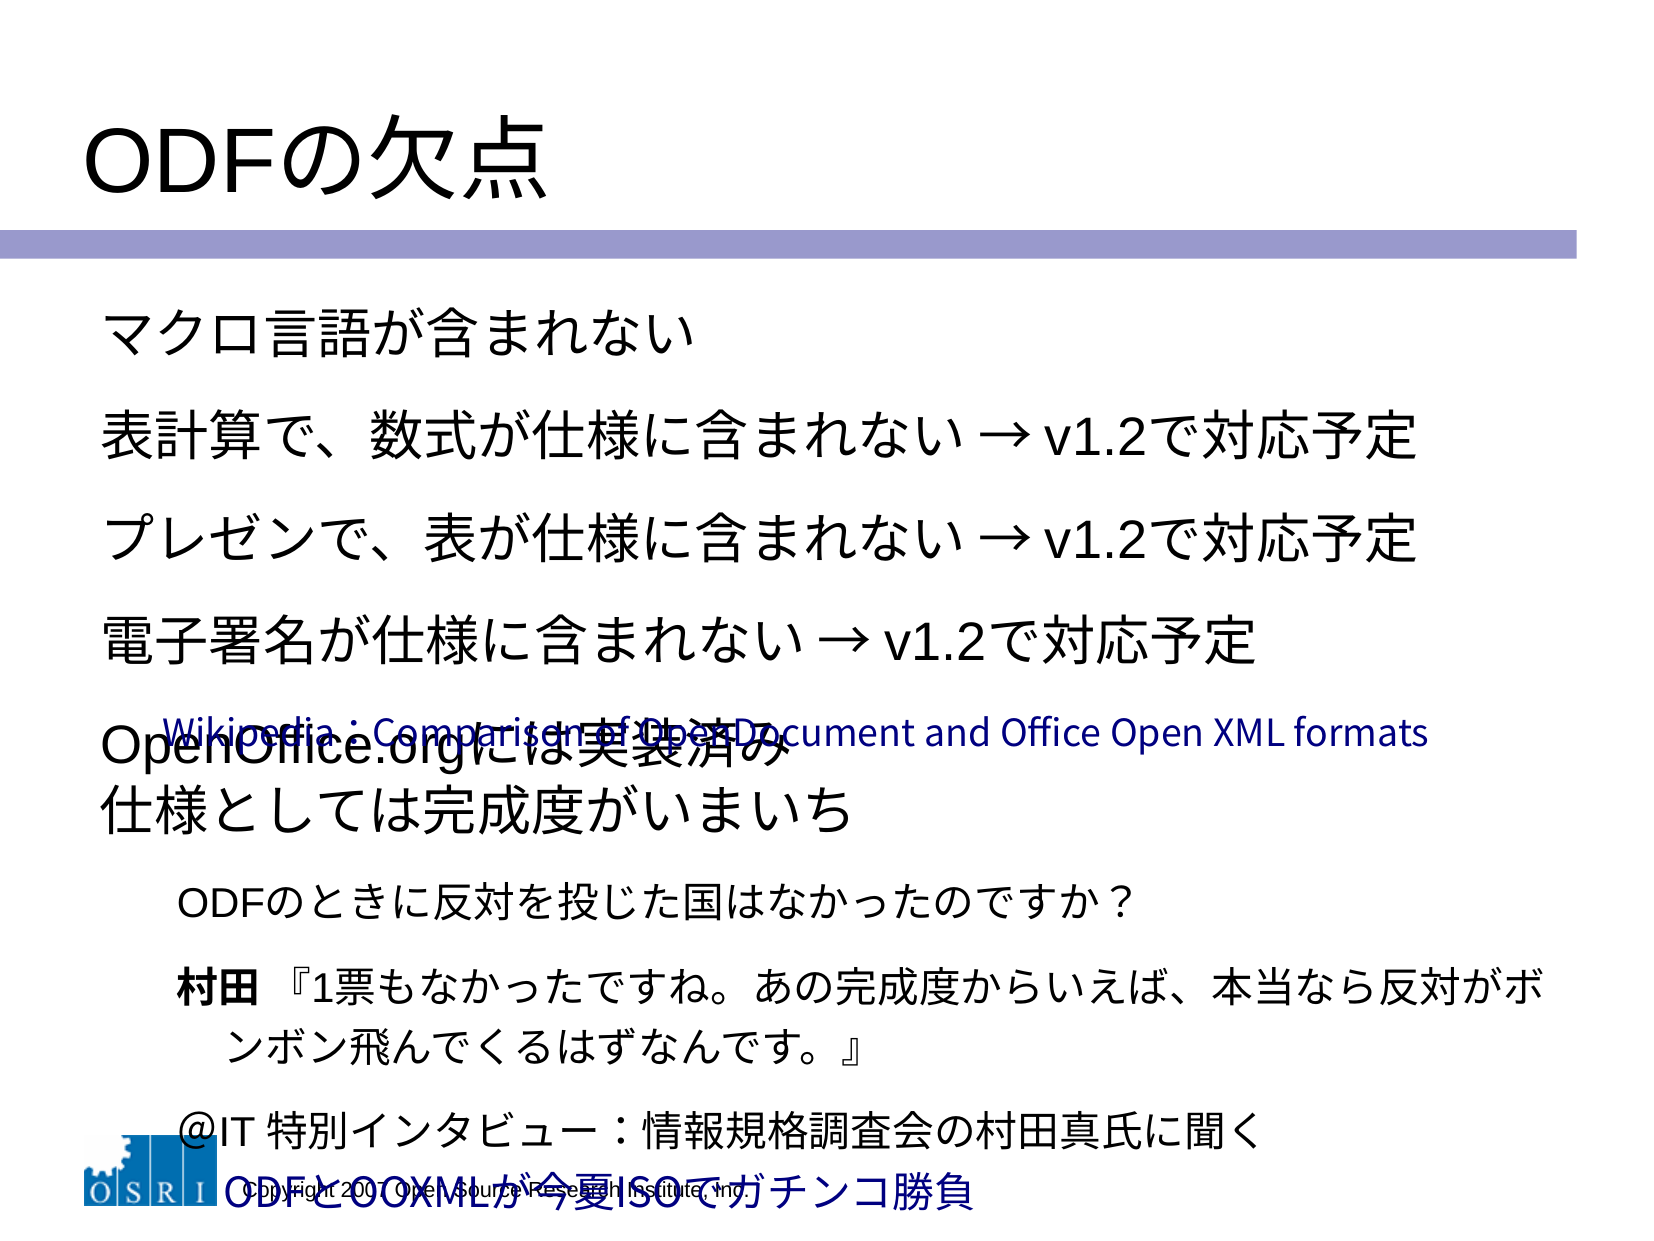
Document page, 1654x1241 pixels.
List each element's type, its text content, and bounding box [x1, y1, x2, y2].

title ODFの欠点 [82, 49, 1571, 257]
text_box Wikipedia：Comparison of OpenDocument and Office Open XML formats [147, 696, 1481, 752]
list 仕様としては完成度がいまいち ODFのときに反対を投じた国はなかったのですか？ 村田 『1票もなかったですね。あの完成度からいえば、本当なら反対がボンボン飛んでくるはずなんです。』 ＠IT 特別インタビュー：情報規格調査会の村田真氏に聞く ODFとOOXMLが今夏ISOでガチンコ勝負 [82, 767, 1566, 1128]
picture [84, 1135, 217, 1206]
list マクロ言語が含まれない 表計算で、数式が仕様に含まれない → v1.2で対応予定 プレゼンで、表が仕様に含まれない → v1.2で対応予定 電子署名が仕様に含まれない → v1.2で対応予定 OpenOffice.orgには実装済み [82, 290, 1572, 687]
